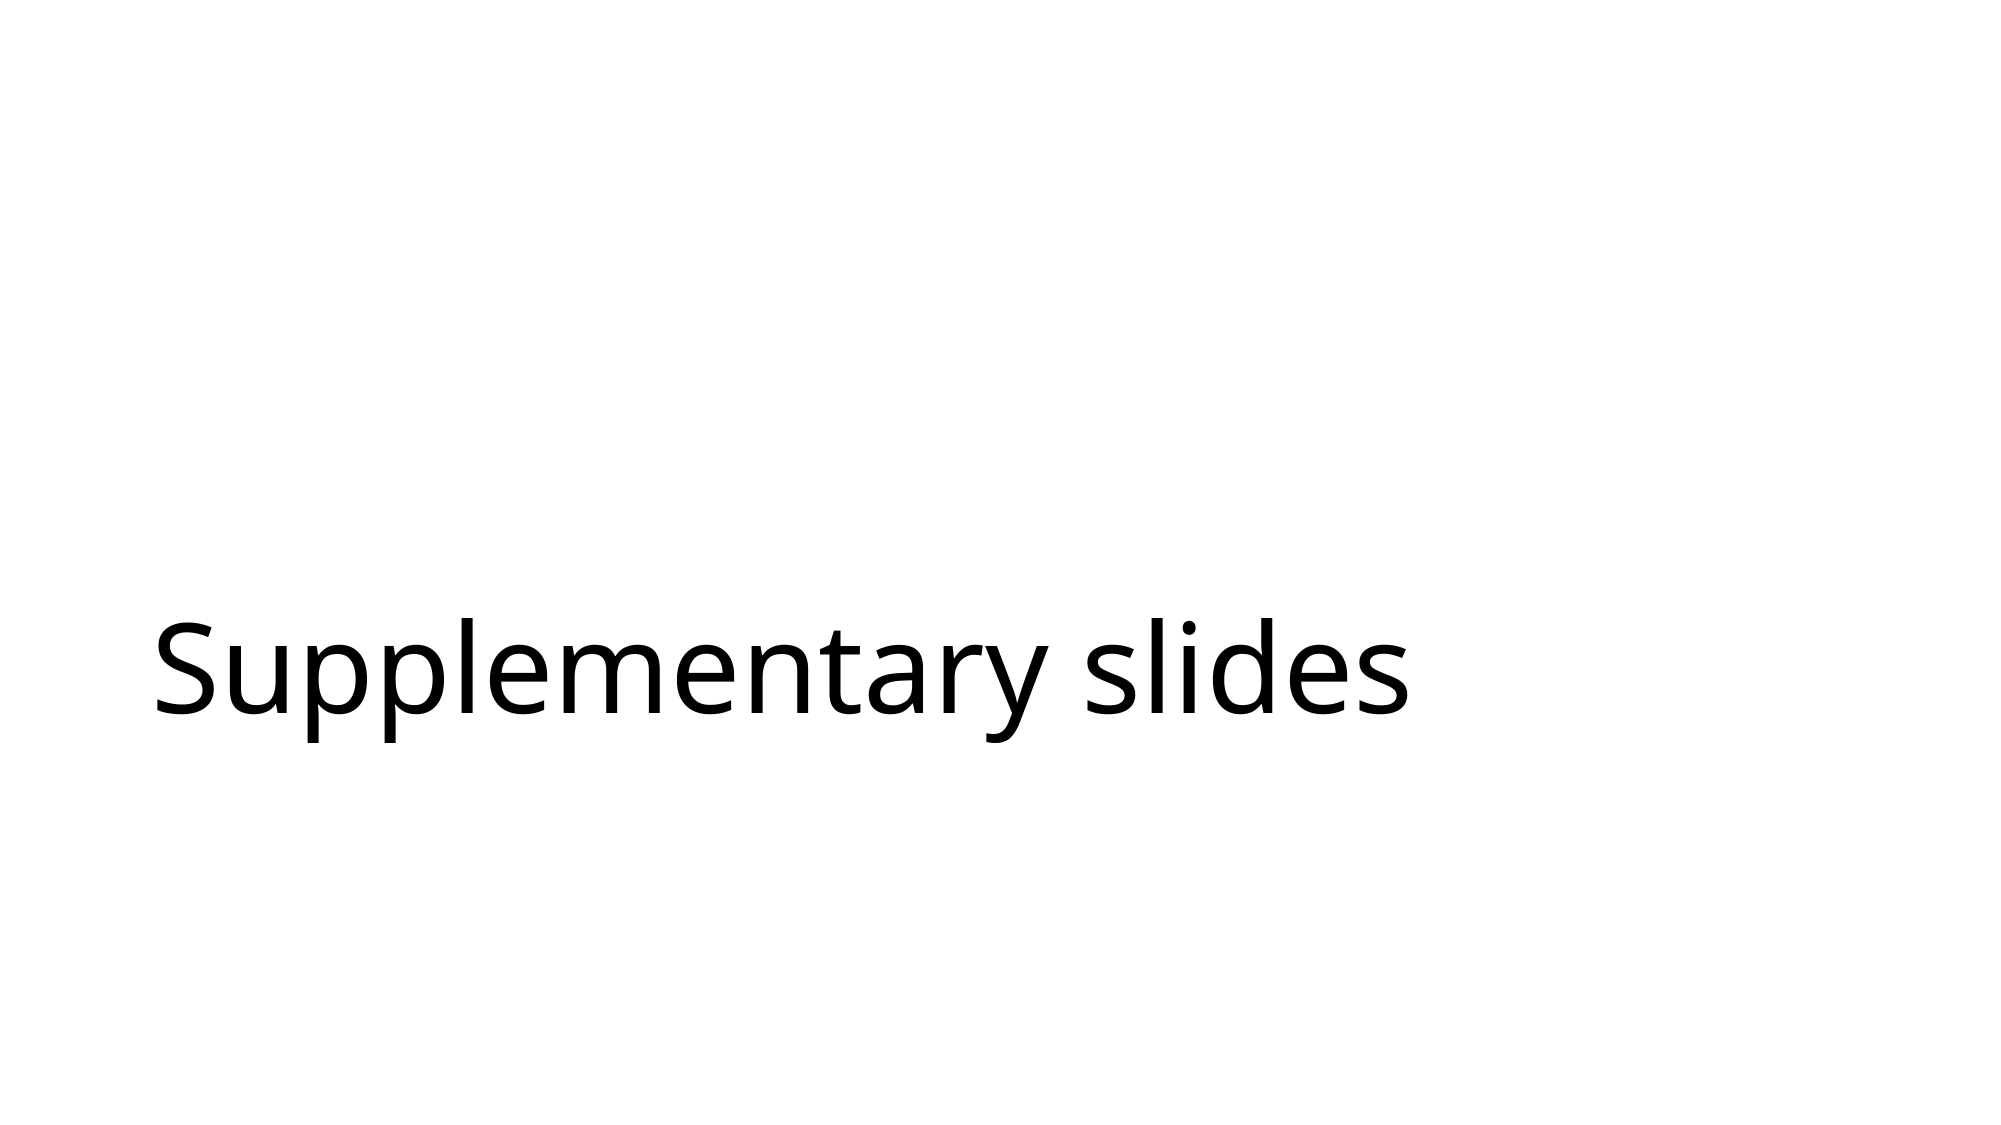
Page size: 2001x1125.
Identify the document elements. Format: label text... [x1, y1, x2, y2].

title Supplementary slides [136, 280, 1862, 749]
